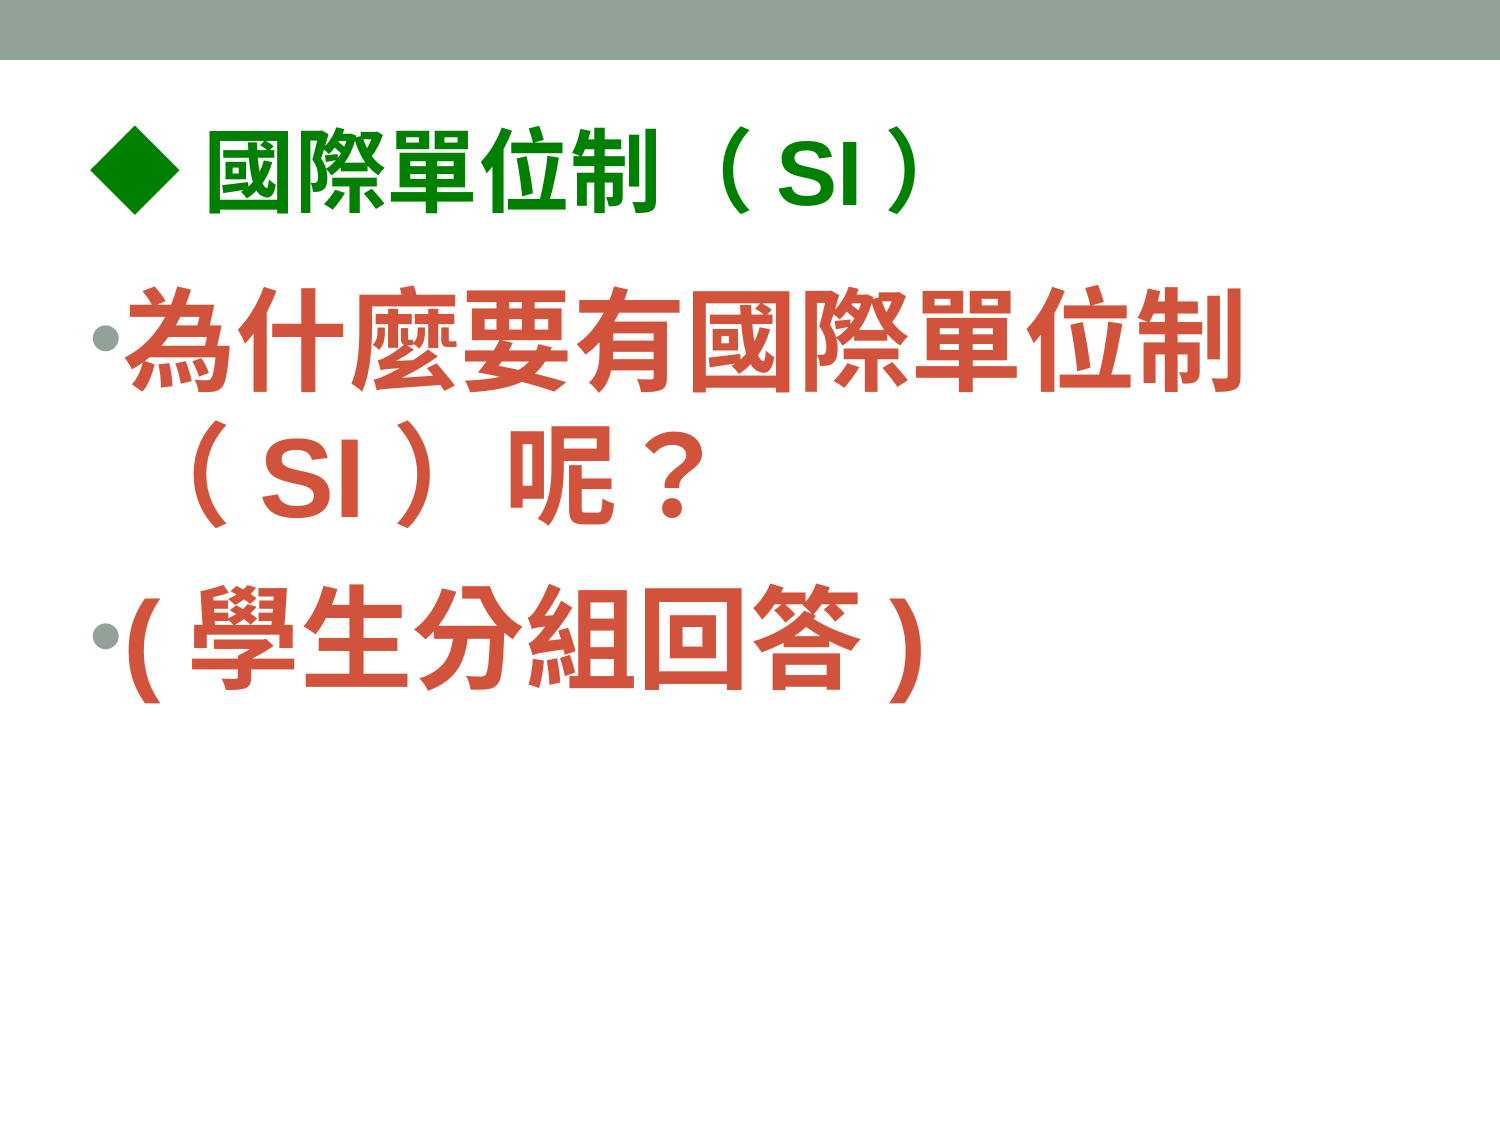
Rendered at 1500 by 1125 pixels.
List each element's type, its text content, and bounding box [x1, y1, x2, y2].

list 為什麼要有國際單位制（SI）呢？ (學生分組回答) [75, 262, 1426, 1063]
title ◆國際單位制（SI） [75, 87, 1426, 250]
